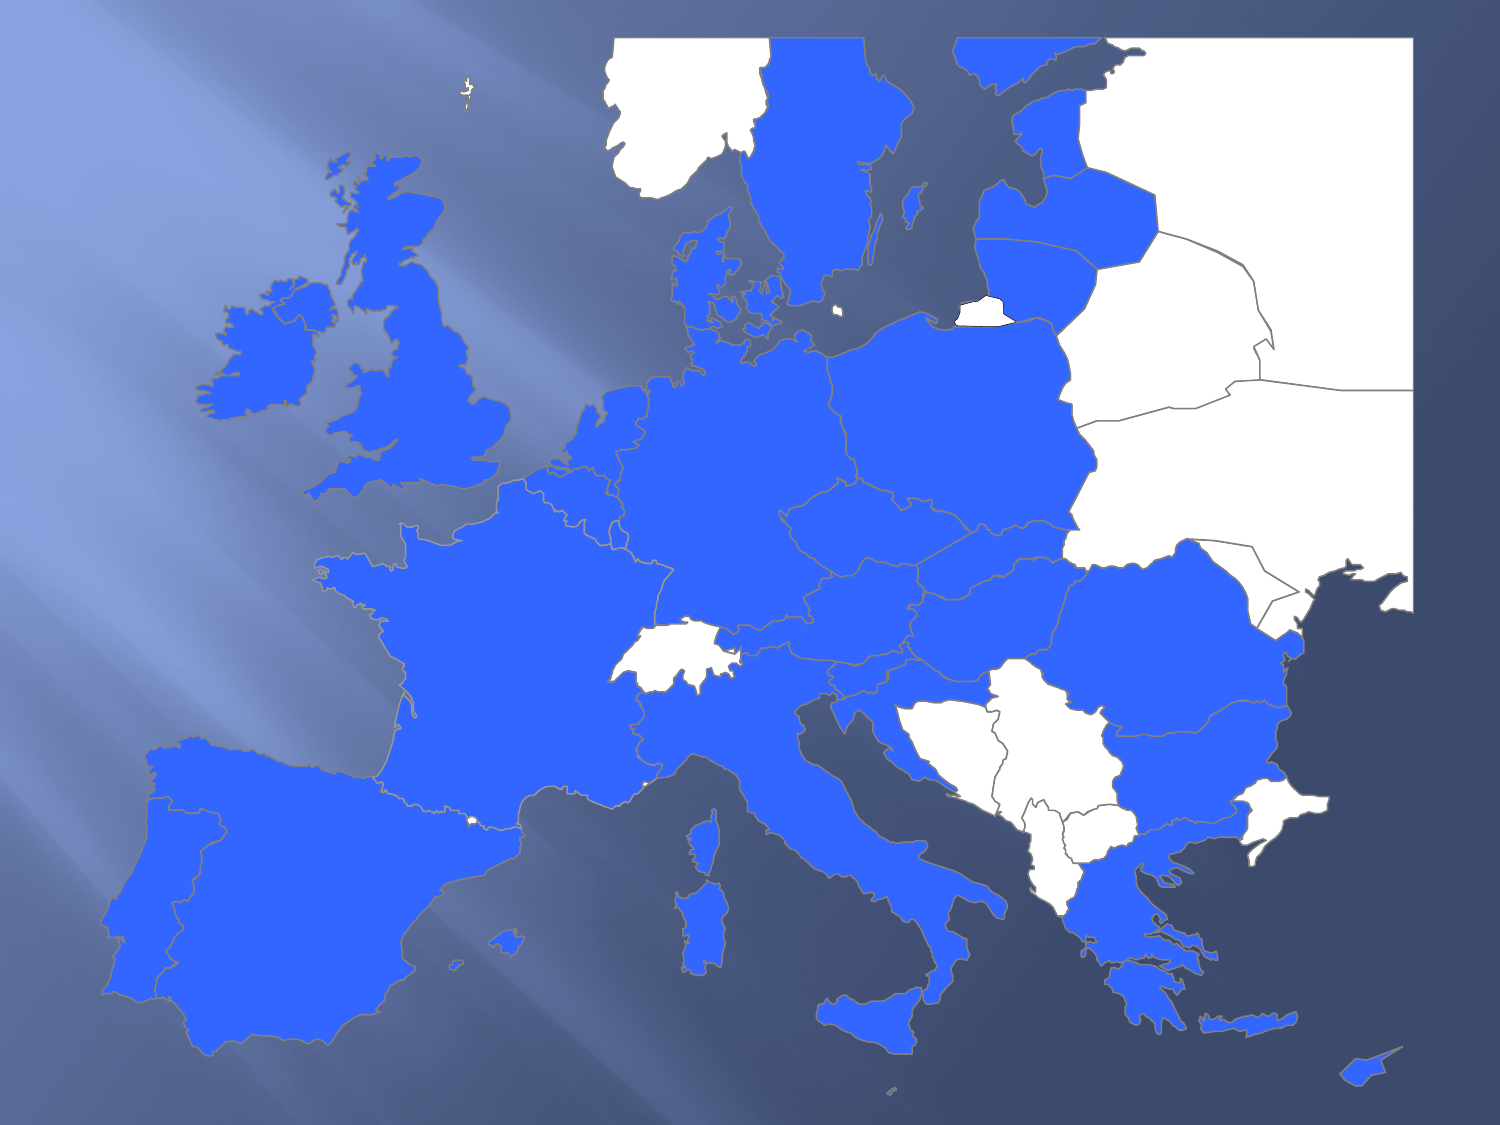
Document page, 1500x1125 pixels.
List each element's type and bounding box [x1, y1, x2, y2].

chart [99, 37, 1414, 1125]
